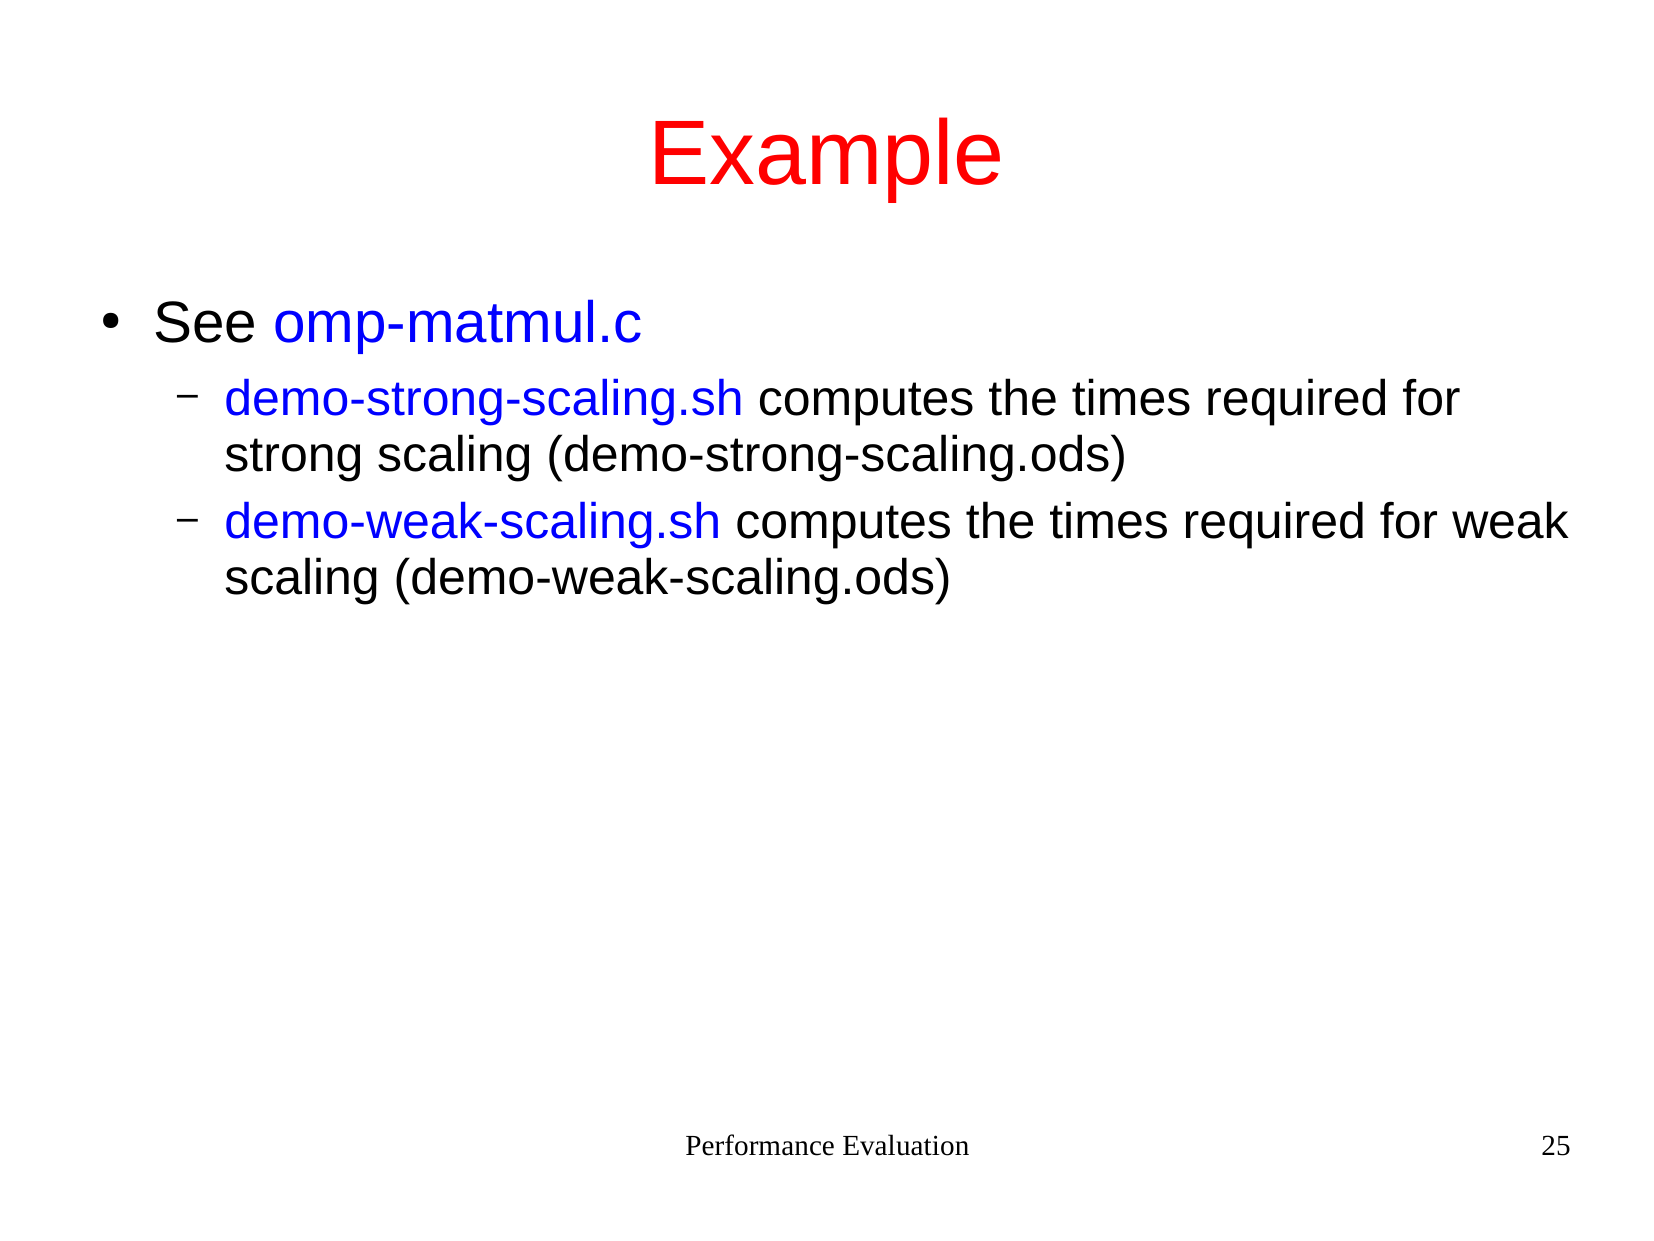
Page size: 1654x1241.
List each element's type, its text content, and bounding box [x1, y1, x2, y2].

list See omp-matmul.c demo-strong-scaling.sh computes the times required for strong scaling (demo-strong-scaling.ods) demo-weak-scaling.sh computes the times required for weak scaling (demo-weak-scaling.ods) [82, 290, 1571, 1109]
title Example [82, 49, 1571, 257]
